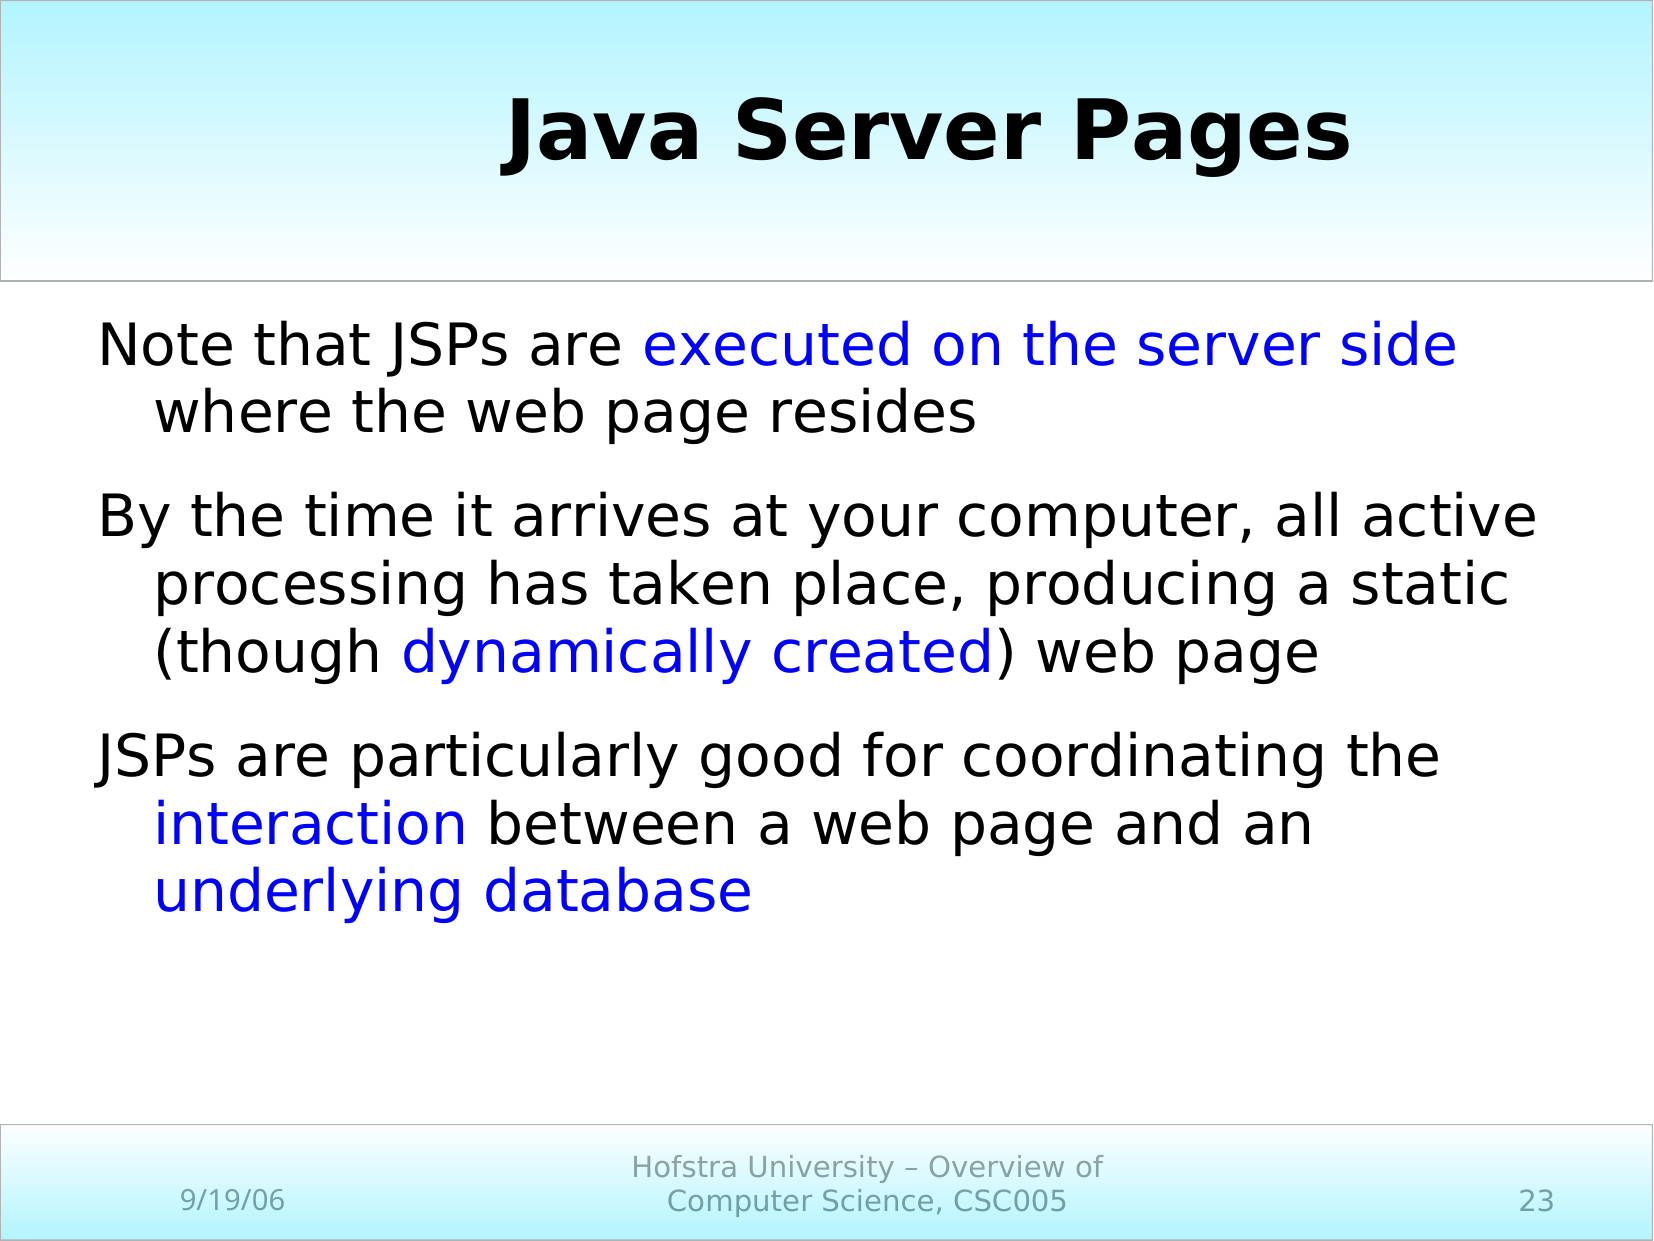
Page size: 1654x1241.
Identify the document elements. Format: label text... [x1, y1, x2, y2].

list Note that JSPs are executed on the server side where the web page resides By the time it arrives at your computer, all active processing has taken place, producing a static (though dynamically created) web page JSPs are particularly good for coordinating the interaction between a web page and an underlying database [82, 303, 1571, 1131]
title Java Server Pages [247, 27, 1612, 235]
